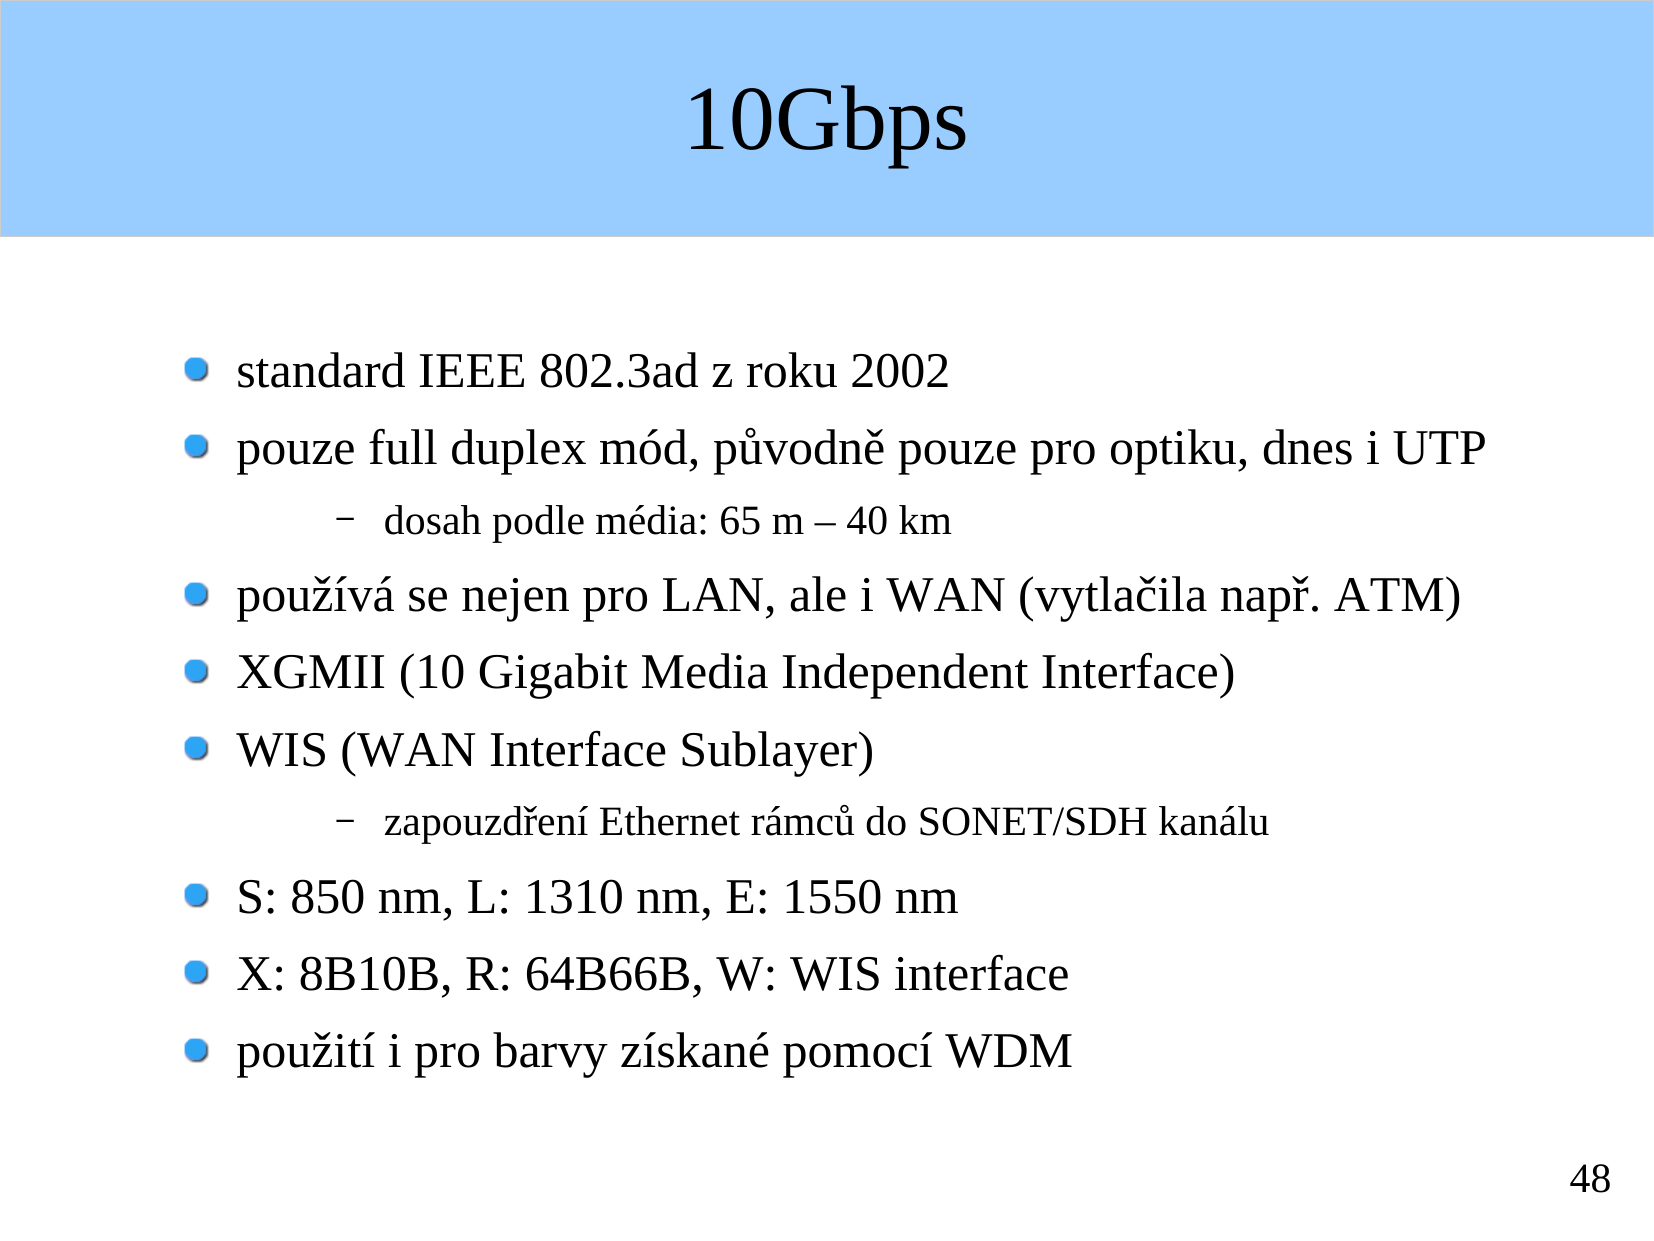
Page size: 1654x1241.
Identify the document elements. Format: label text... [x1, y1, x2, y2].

list standard IEEE 802.3ad z roku 2002 pouze full duplex mód, původně pouze pro optiku, dnes i UTP dosah podle média: 65 m – 40 km používá se nejen pro LAN, ale i WAN (vytlačila např. ATM) XGMII (10 Gigabit Media Independent Interface) WIS (WAN Interface Sublayer) zapouzdření Ethernet rámců do SONET/SDH kanálu S: 850 nm, L: 1310 nm, E: 1550 nm X: 8B10B, R: 64B66B, W: WIS interface použití i pro barvy získané pomocí WDM [147, 342, 1506, 1211]
title 10Gbps [0, 0, 1654, 237]
